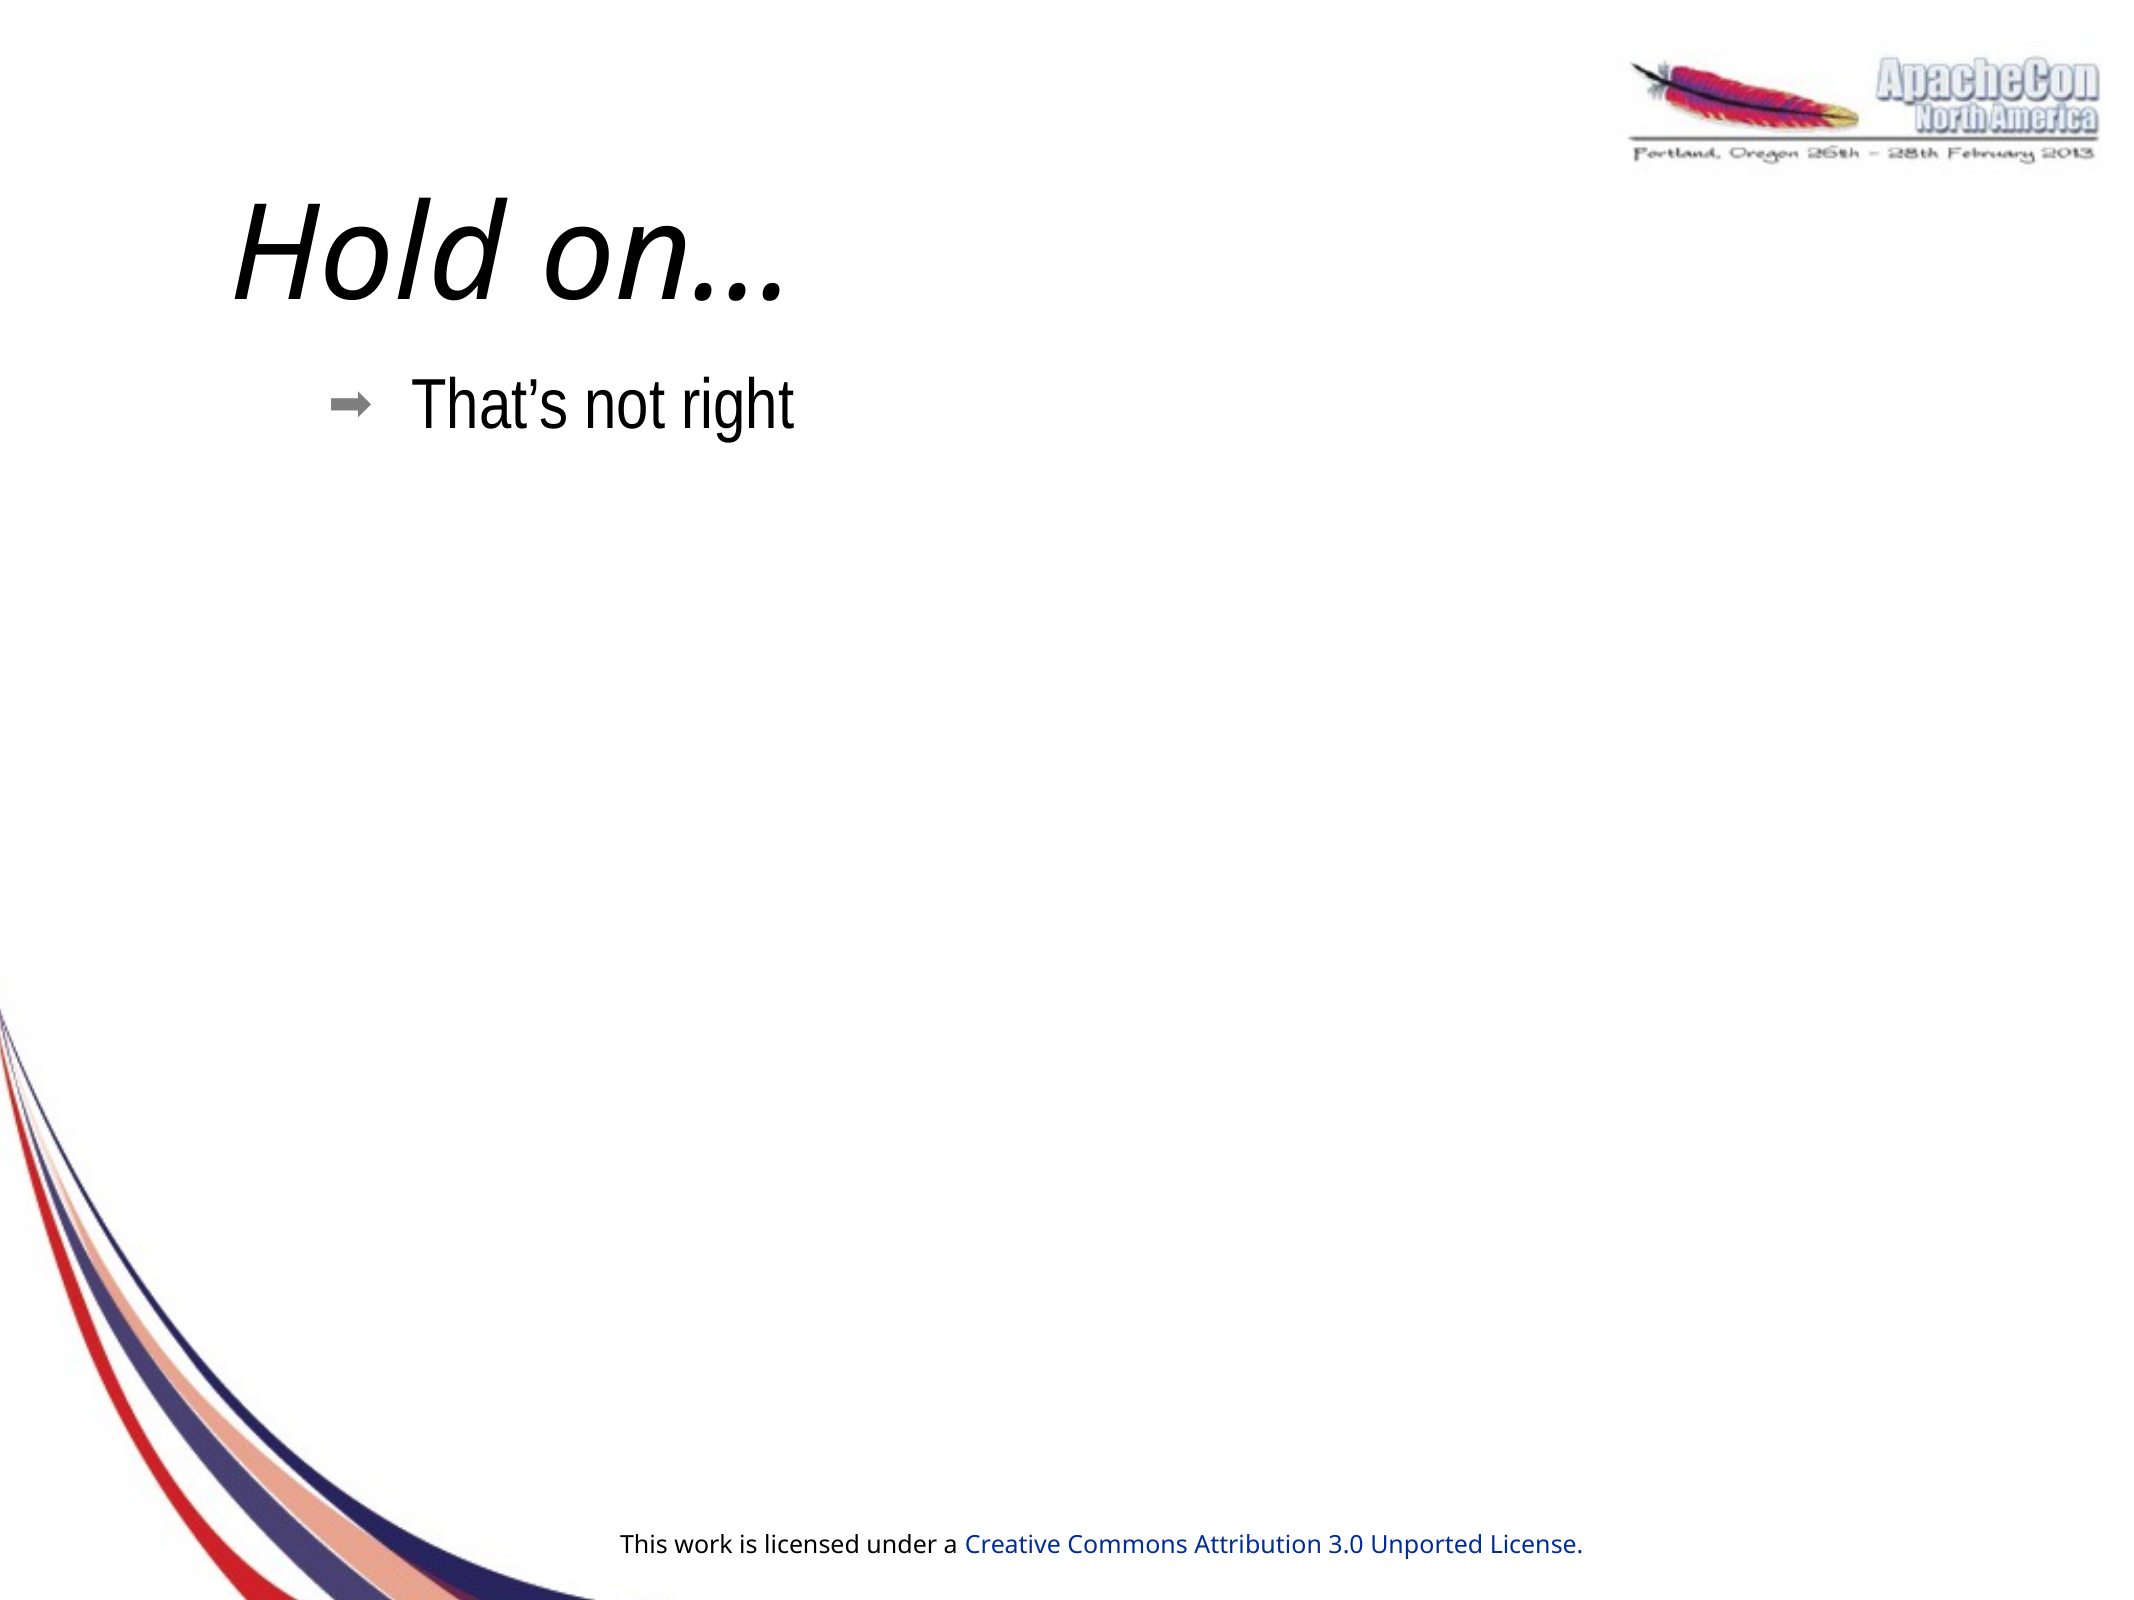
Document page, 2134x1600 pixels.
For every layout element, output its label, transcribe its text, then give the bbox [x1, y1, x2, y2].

picture [0, 8, 2127, 1600]
text_box This work is licensed under a Creative Commons Attribution 3.0 Unported License. [472, 1533, 1733, 1574]
title Hold on... [229, 143, 1982, 366]
list That’s not right [228, 365, 1981, 1533]
